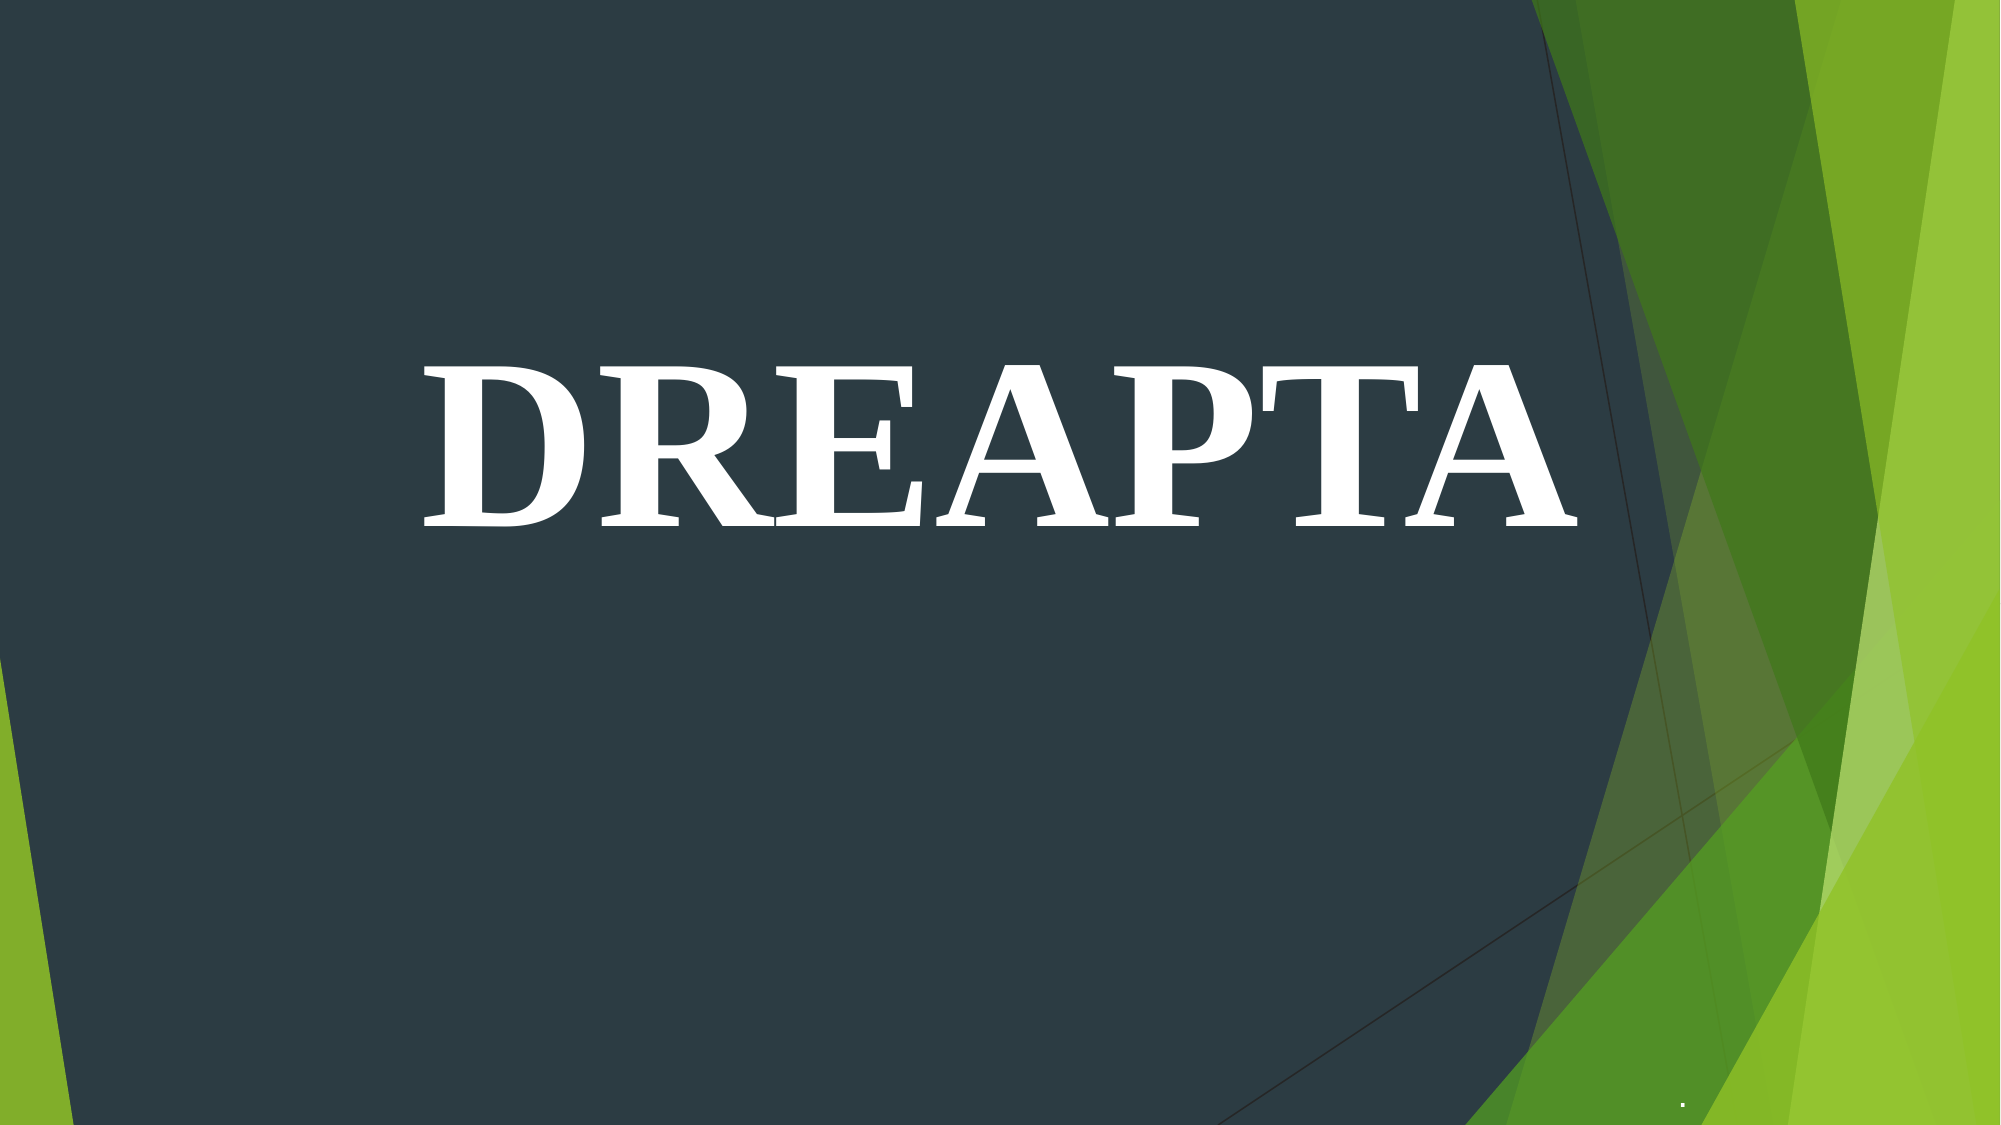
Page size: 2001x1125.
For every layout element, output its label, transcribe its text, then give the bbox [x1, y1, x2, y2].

text_box DREAPTA [249, 275, 1750, 583]
text_box . [1662, 1062, 1751, 1123]
